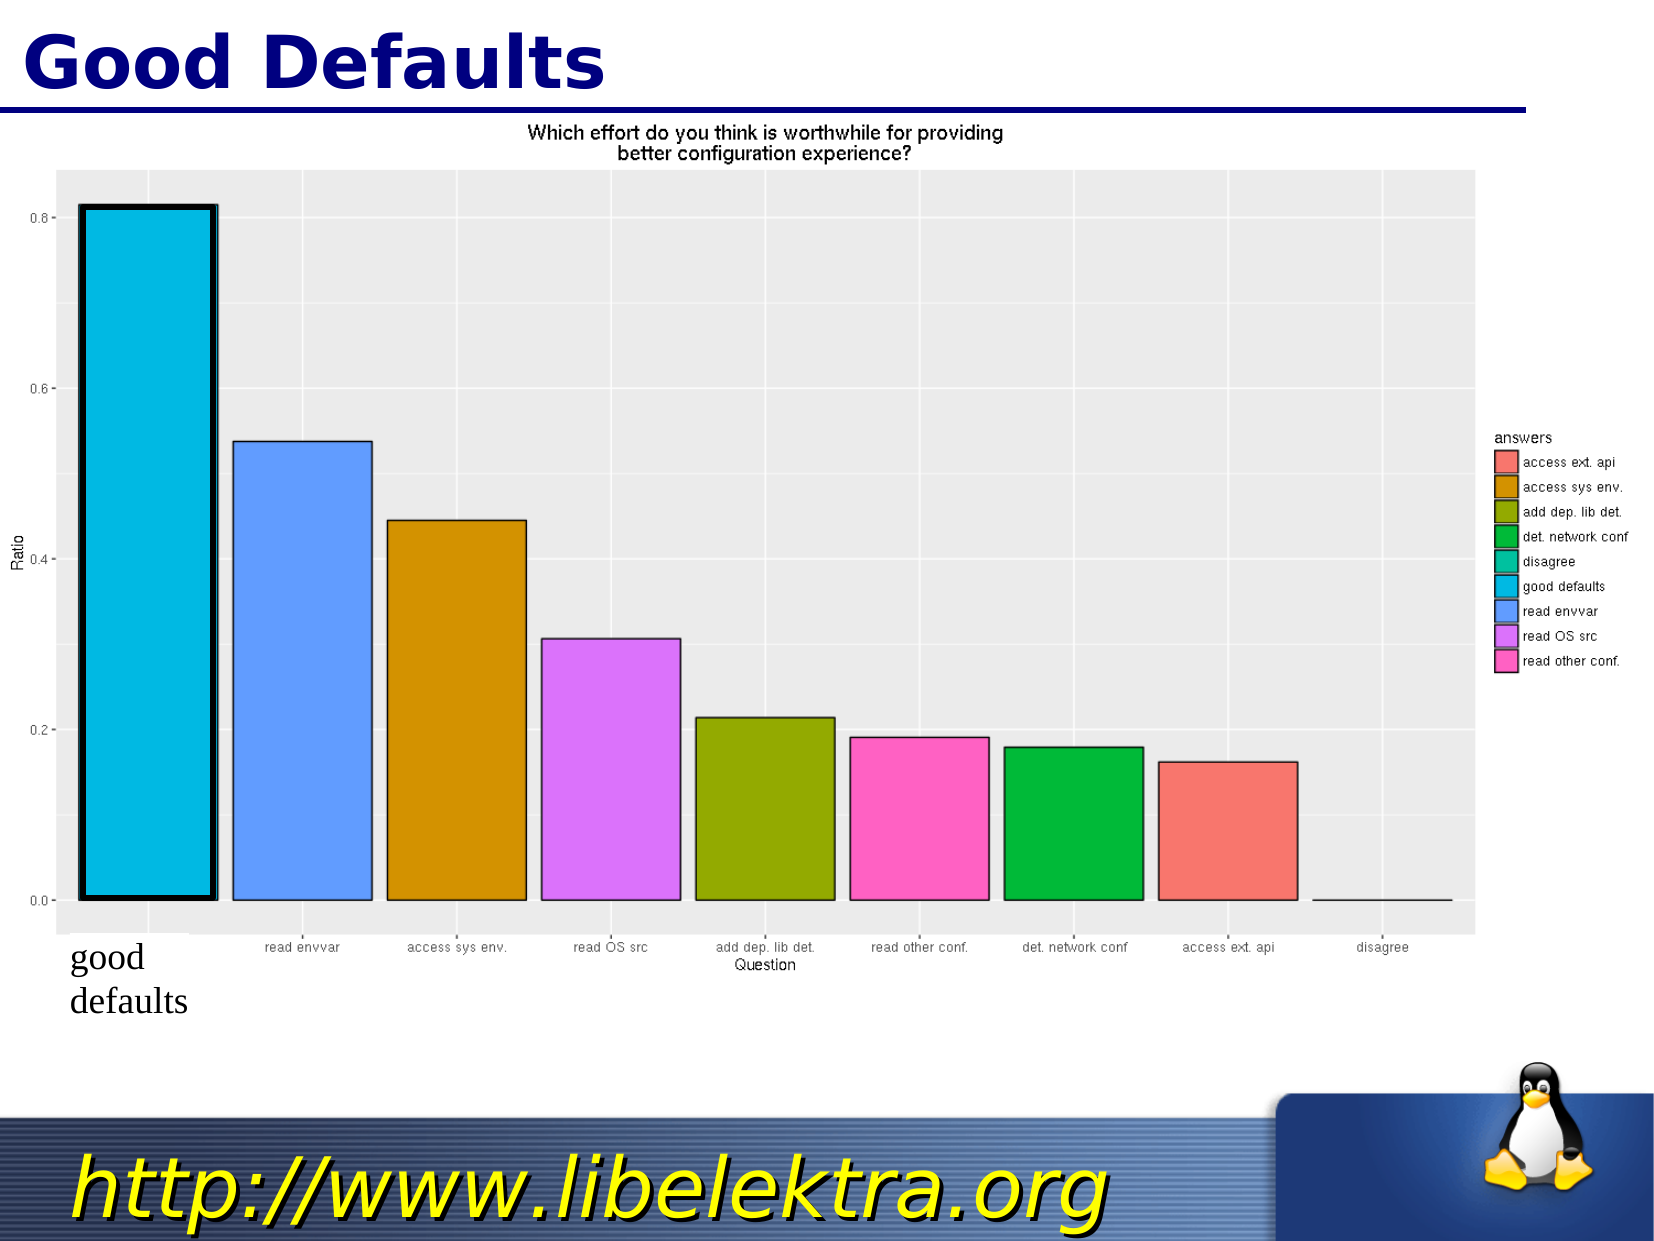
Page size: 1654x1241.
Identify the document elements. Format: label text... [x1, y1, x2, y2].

picture [0, 117, 1654, 981]
text_box Good Defaults [22, 14, 1611, 111]
text_box good defaults [69, 933, 189, 1020]
picture [0, 1061, 1654, 1241]
